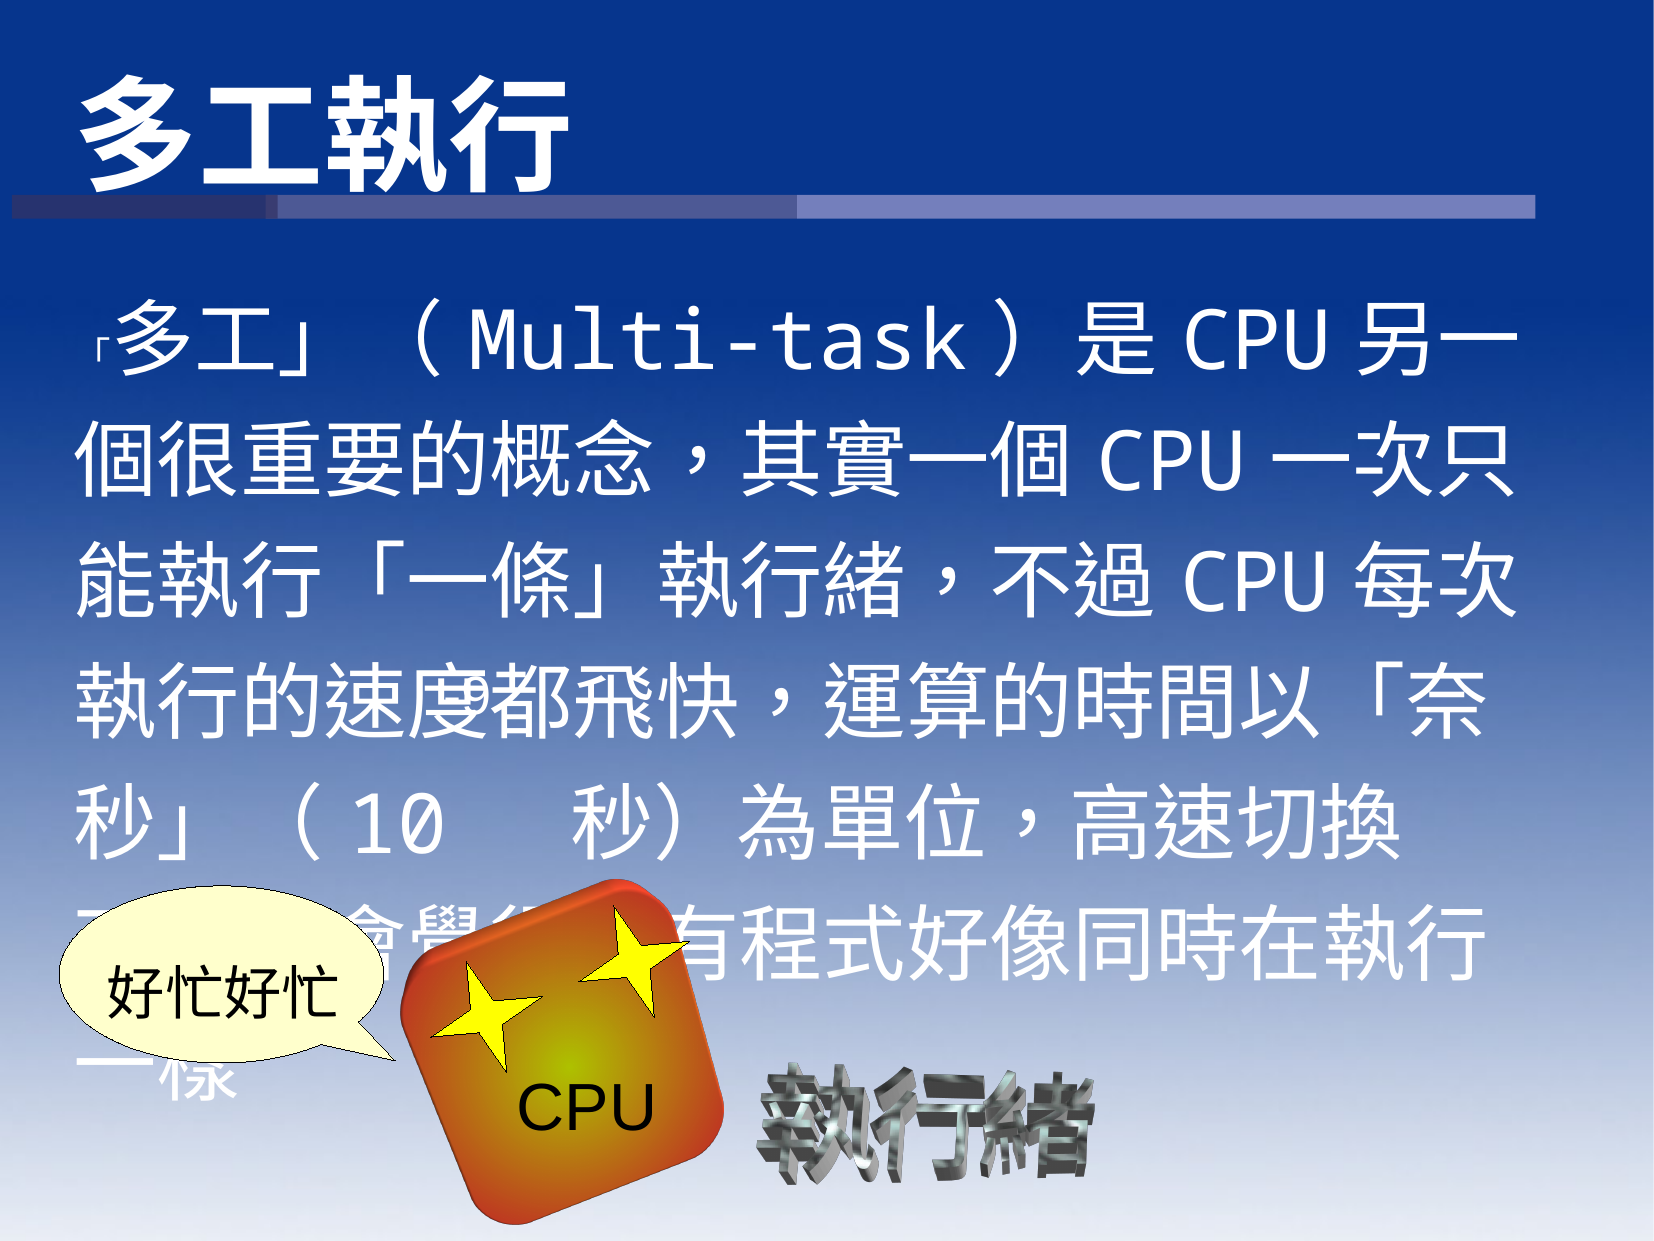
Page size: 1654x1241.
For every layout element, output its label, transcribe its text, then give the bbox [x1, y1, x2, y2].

text_box 多工執行 [59, 29, 591, 240]
picture [0, 0, 1654, 1241]
text_box -9 [413, 658, 562, 734]
text_box [364, 1052, 396, 1061]
text_box CPU [501, 1062, 680, 1153]
text_box 好忙好忙 [92, 939, 388, 1054]
text_box [430, 961, 543, 1065]
text_box 「多工」（Multi-task）是CPU另一個很重要的概念，其實一個CPU一次只能執行「一條」執行緒，不過CPU每次執行的速度都飛快，運算的時間以「奈秒」（10 秒）為單位，高速切換下，就會覺得所有程式好像同時在執行一樣 [59, 265, 1565, 916]
text_box [59, 885, 371, 1028]
text_box [578, 905, 690, 1018]
text_box [150, 1054, 293, 1063]
